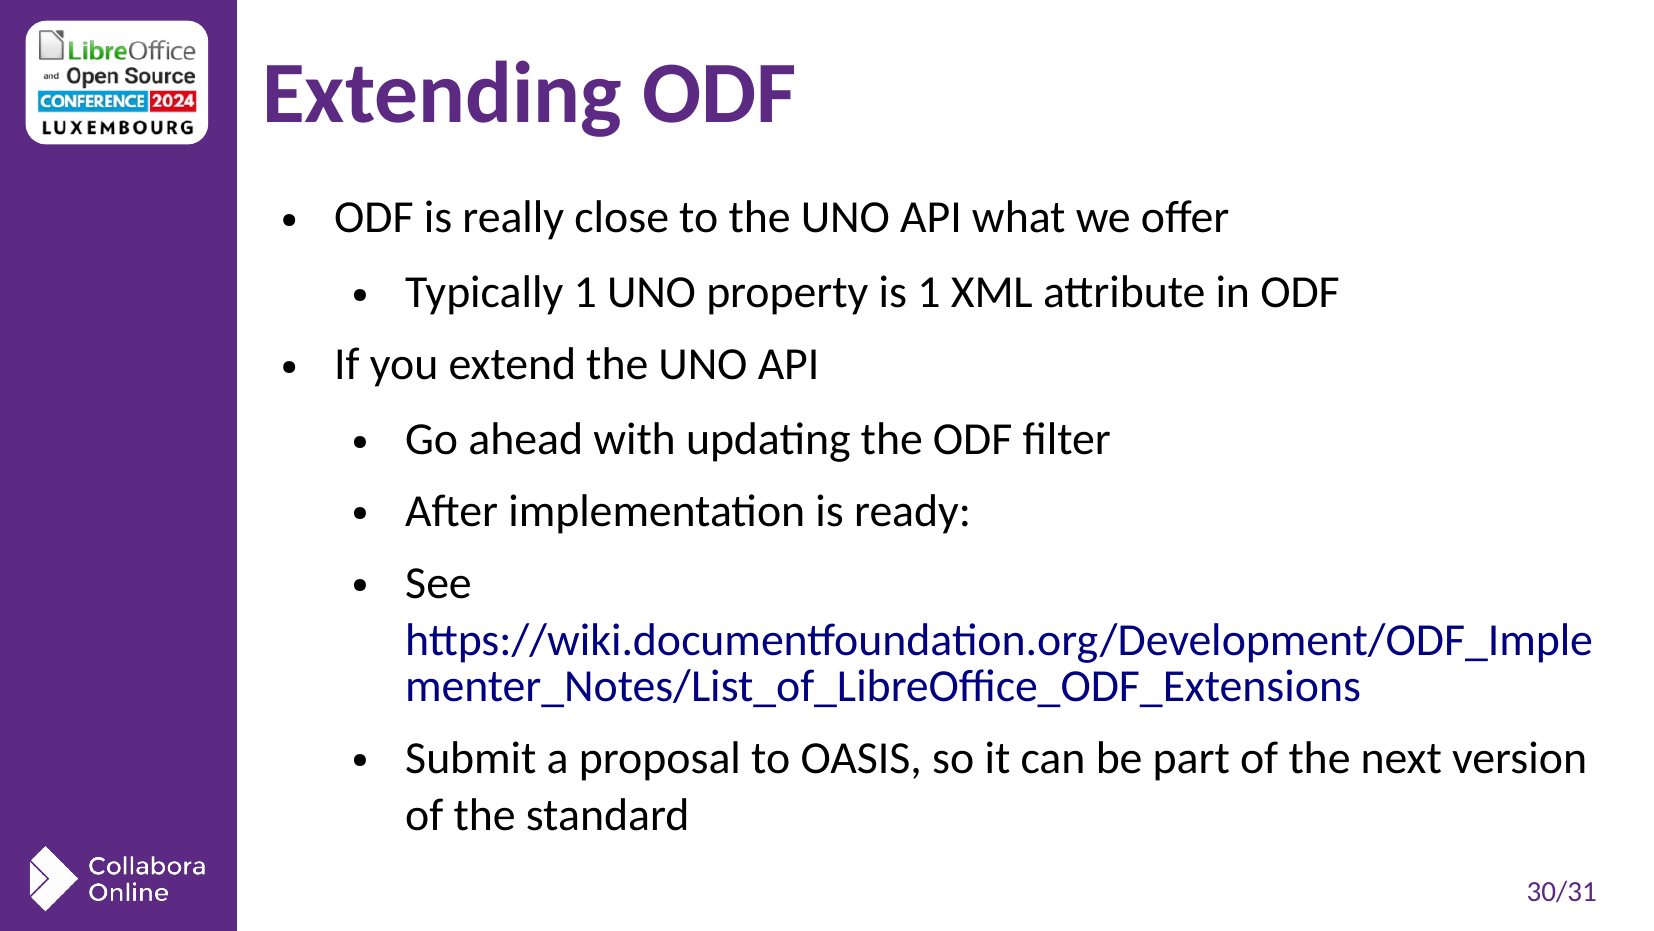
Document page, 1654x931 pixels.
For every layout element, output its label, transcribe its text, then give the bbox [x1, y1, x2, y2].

list ODF is really close to the UNO API what we offer Typically 1 UNO property is 1 XML attribute in ODF If you extend the UNO API Go ahead with updating the ODF filter After implementation is ready: See https://wiki.documentfoundation.org/Development/ODF_Implementer_Notes/List_of_LibreOffice_ODF_Extensions Submit a proposal to OASIS, so it can be part of the next version of the standard [263, 187, 1605, 856]
title Extending ODF [262, 13, 1644, 145]
picture [25, 841, 209, 916]
picture [34, 26, 200, 139]
